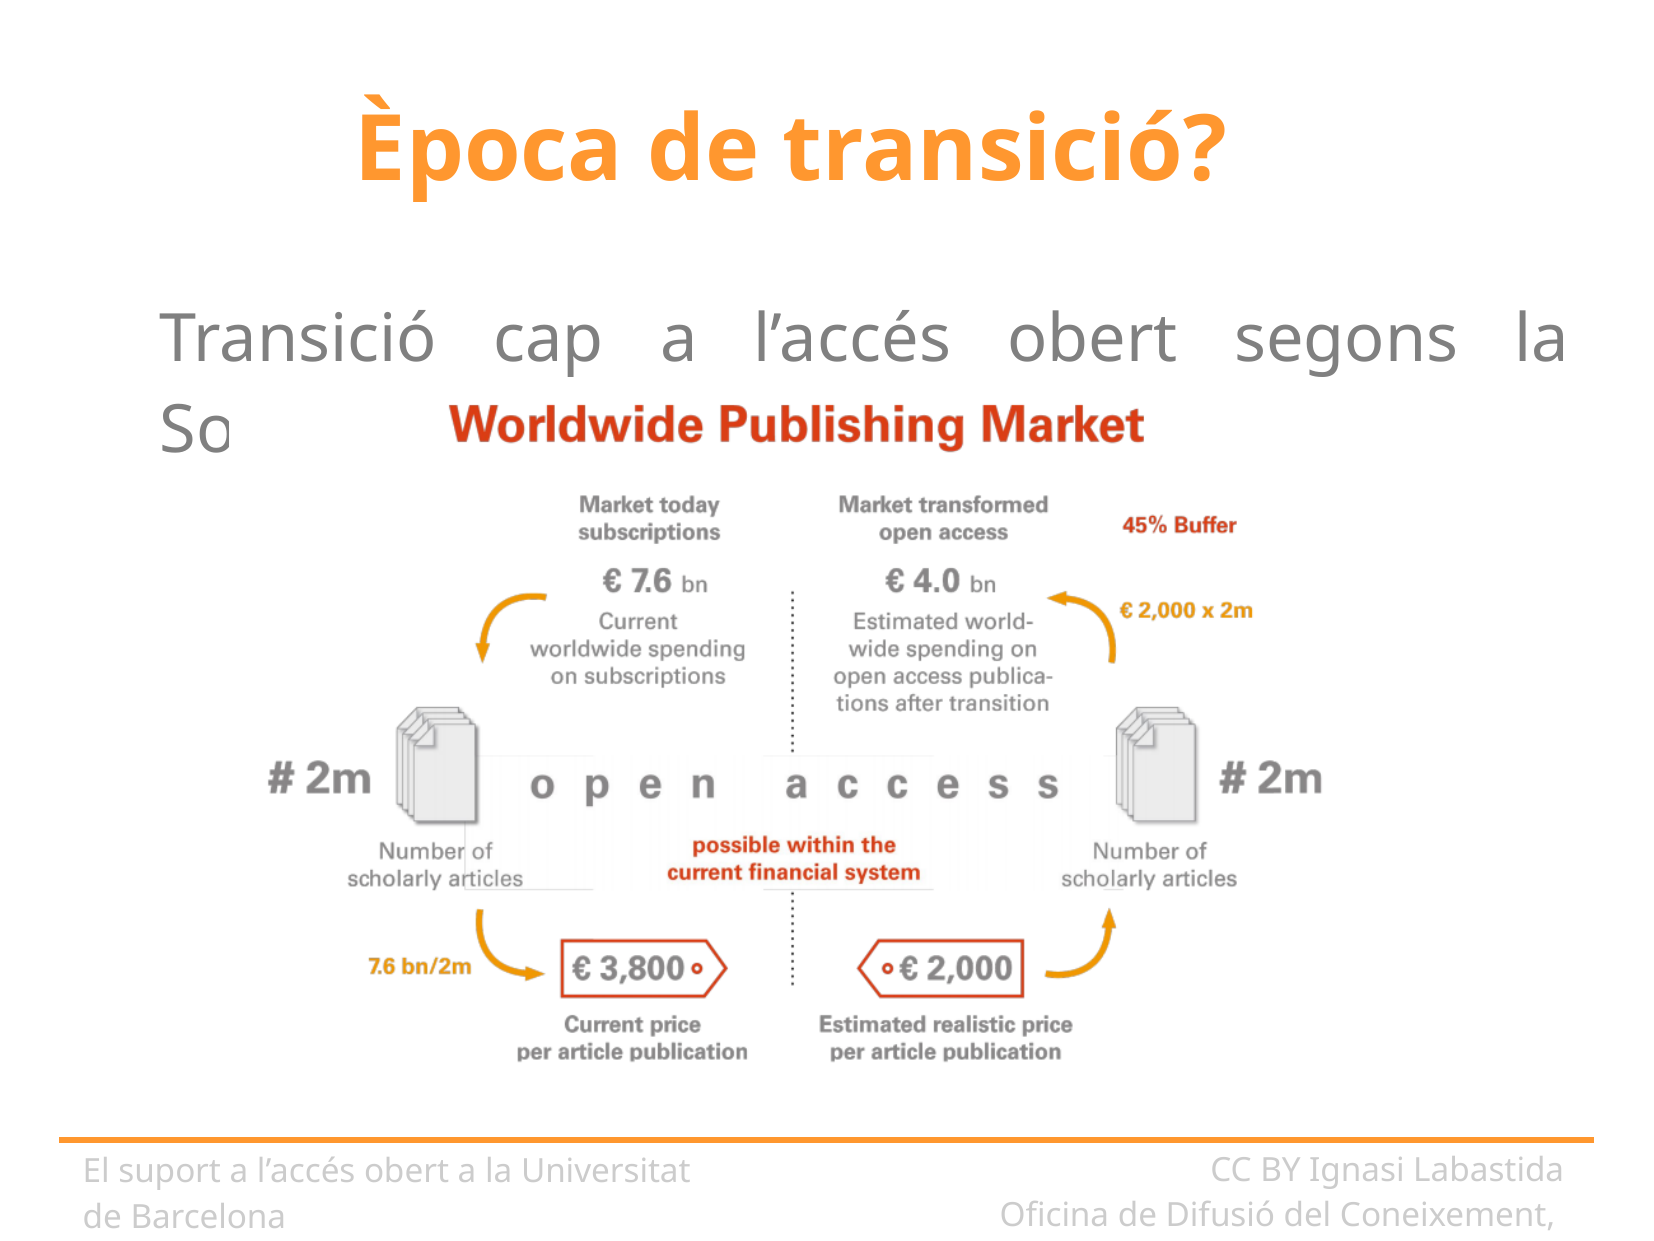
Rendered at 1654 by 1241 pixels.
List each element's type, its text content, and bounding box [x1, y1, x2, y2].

title Època de transició? [47, 40, 1536, 249]
picture [229, 395, 1382, 1075]
list Transició cap a l’accés obert segons la Societat Max Planck [82, 290, 1571, 1109]
